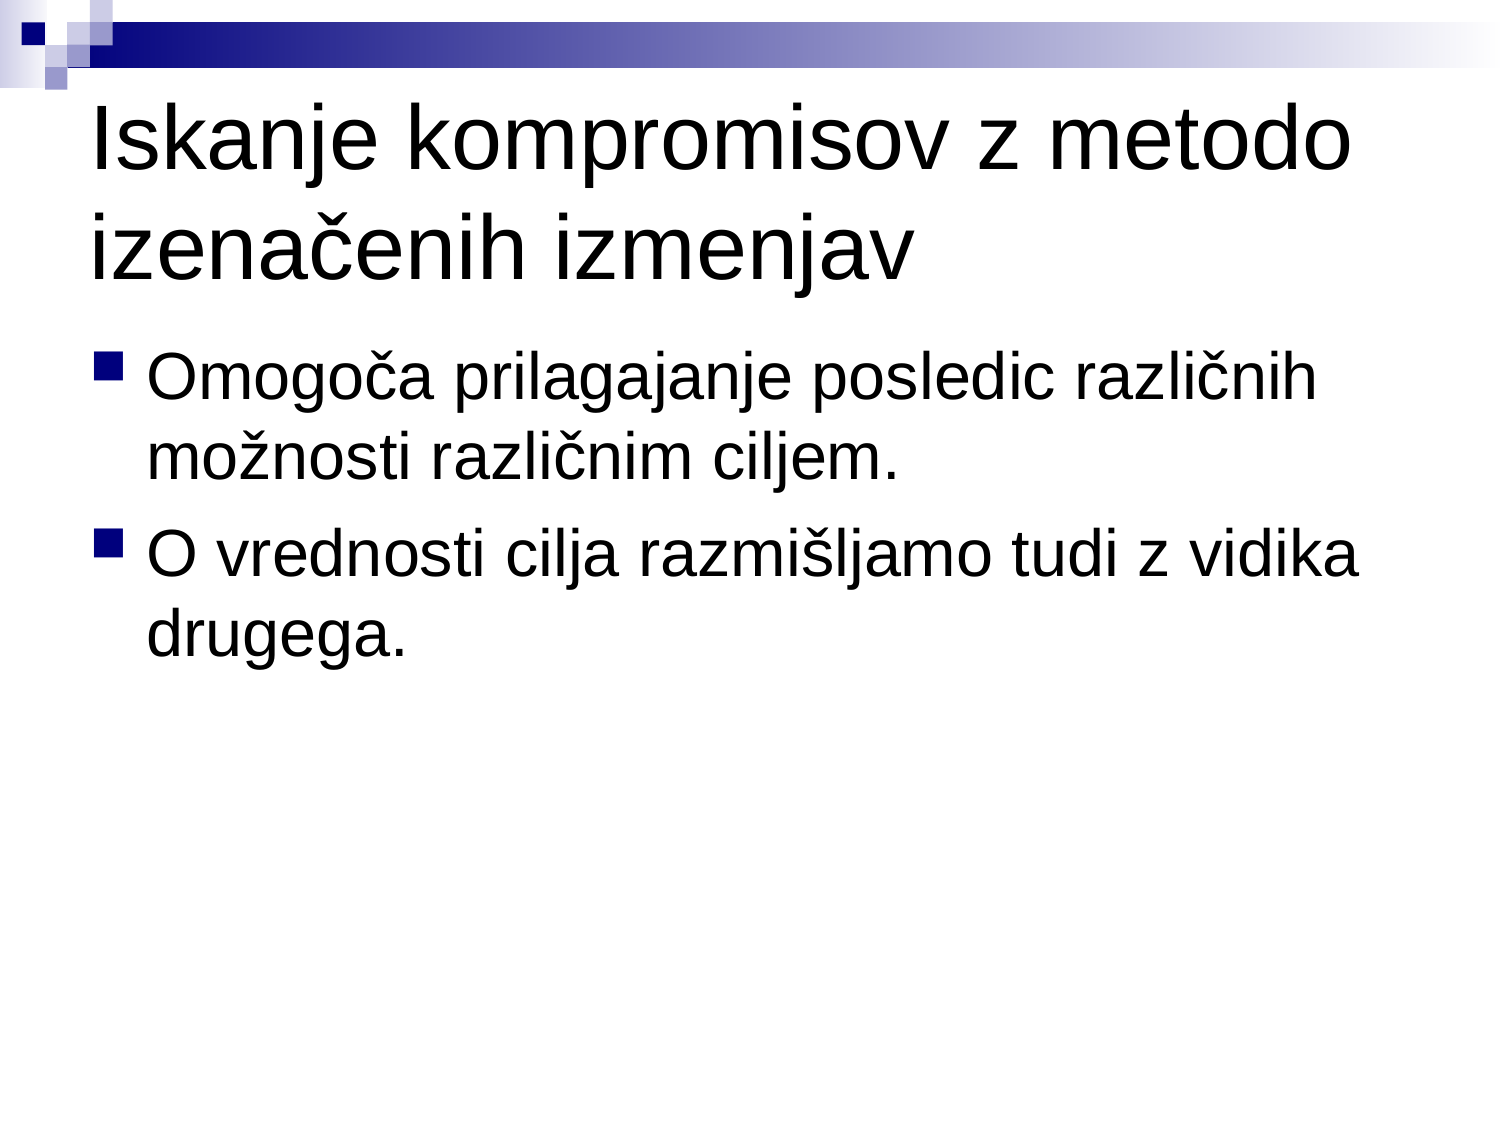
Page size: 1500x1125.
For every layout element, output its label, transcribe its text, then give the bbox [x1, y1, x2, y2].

title Iskanje kompromisov z metodo izenačenih izmenjav [75, 69, 1426, 306]
list Omogoča prilagajanje posledic različnih možnosti različnim ciljem. O vrednosti cilja razmišljamo tudi z vidika drugega. [75, 324, 1426, 963]
